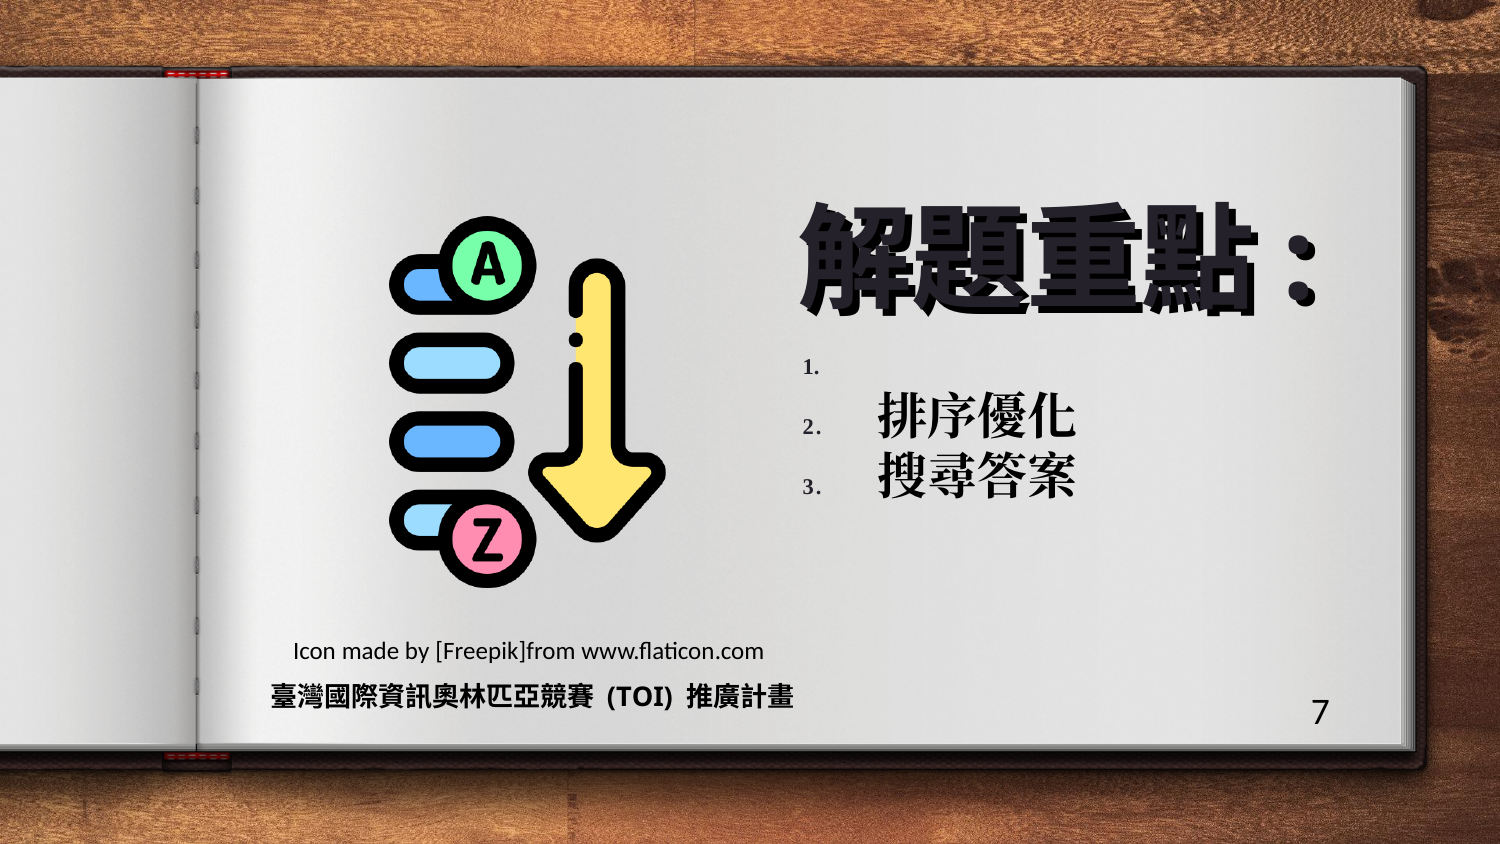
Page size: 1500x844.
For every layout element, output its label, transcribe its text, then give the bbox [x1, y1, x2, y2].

text_box Icon made by [Freepik]from www.flaticon.com [278, 627, 867, 672]
title 解題重點: [782, 146, 1313, 338]
picture [341, 216, 713, 588]
subtitle 排序優化 搜尋答案 [787, 309, 1341, 584]
text_box [1295, 672, 1386, 737]
